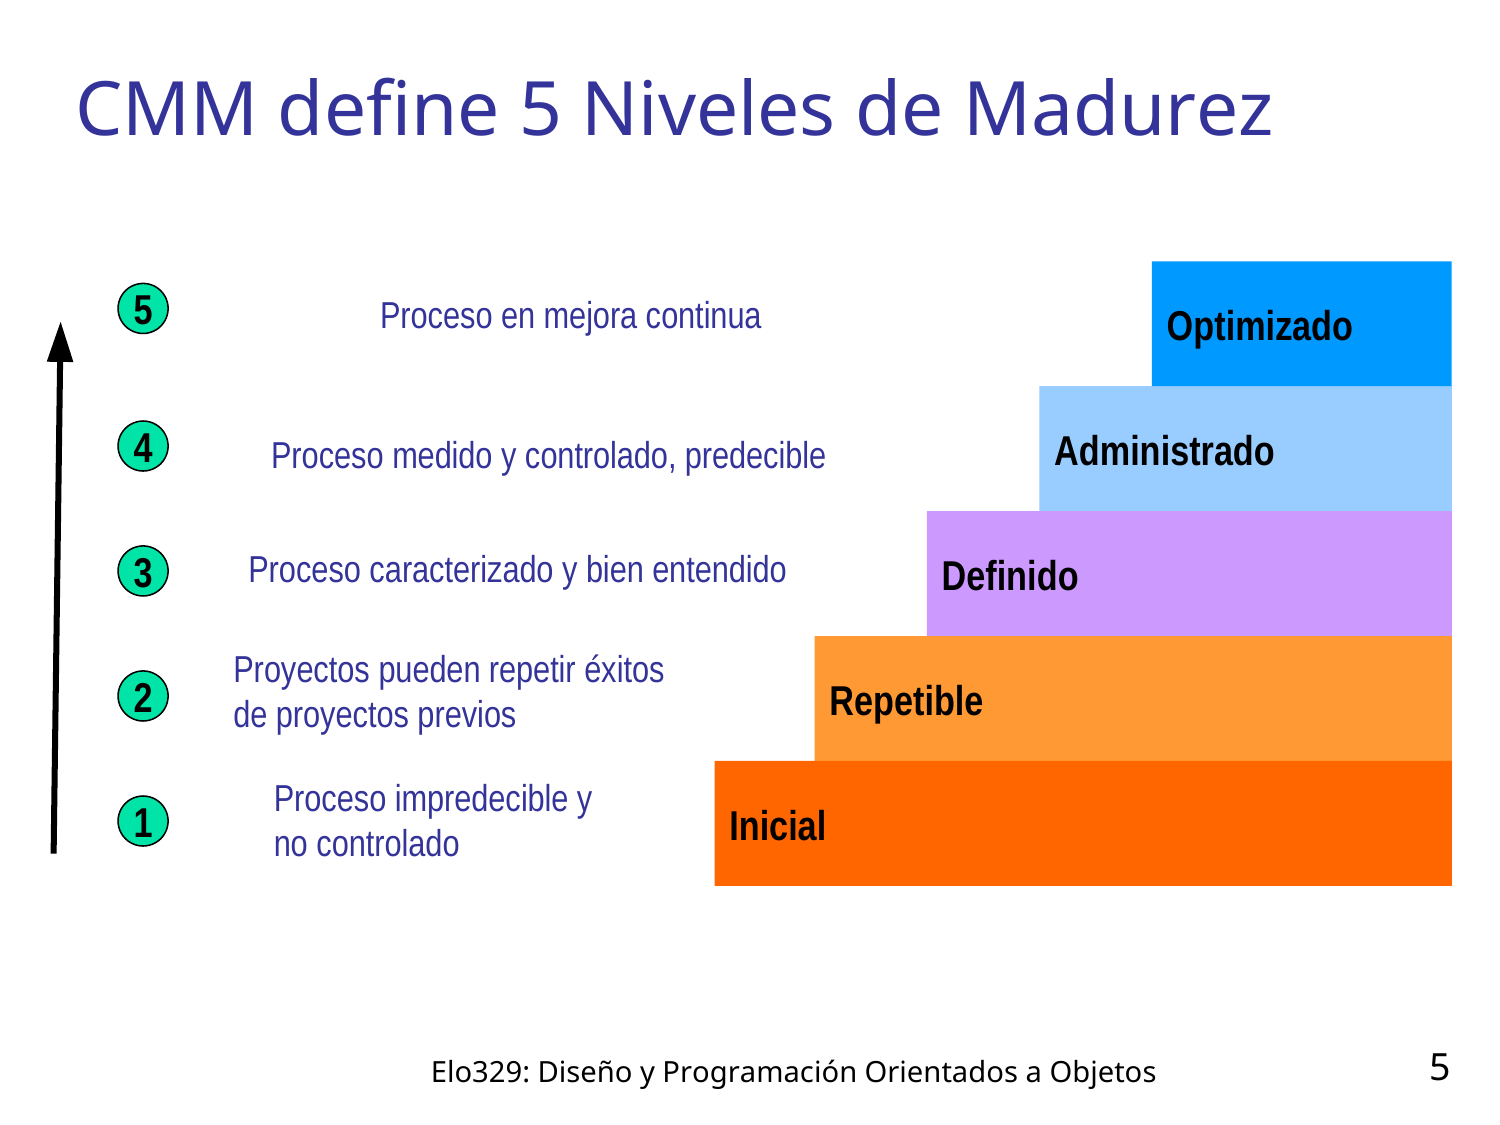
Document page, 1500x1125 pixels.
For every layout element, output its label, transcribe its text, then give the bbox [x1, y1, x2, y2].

title CMM define 5 Niveles de Madurez [75, 25, 1449, 188]
text_box Proceso en mejora continua [365, 283, 777, 344]
text_box 5 [118, 283, 169, 334]
text_box 1 [118, 796, 169, 847]
text_box Proceso caracterizado y bien entendido [233, 537, 802, 598]
text_box Proceso impredecible y no controlado [259, 765, 608, 872]
text_box Repetible [814, 636, 1452, 760]
text_box Proyectos pueden repetir éxitos de proyectos previos [218, 637, 680, 744]
text_box Administrado [1039, 386, 1452, 511]
text_box 3 [118, 545, 169, 596]
text_box Optimizado [1151, 261, 1452, 387]
text_box 4 [118, 421, 169, 472]
text_box Inicial [714, 760, 1452, 886]
text_box 2 [118, 670, 169, 722]
text_box Definido [926, 511, 1452, 636]
text_box Proceso medido y controlado, predecible [256, 423, 842, 485]
